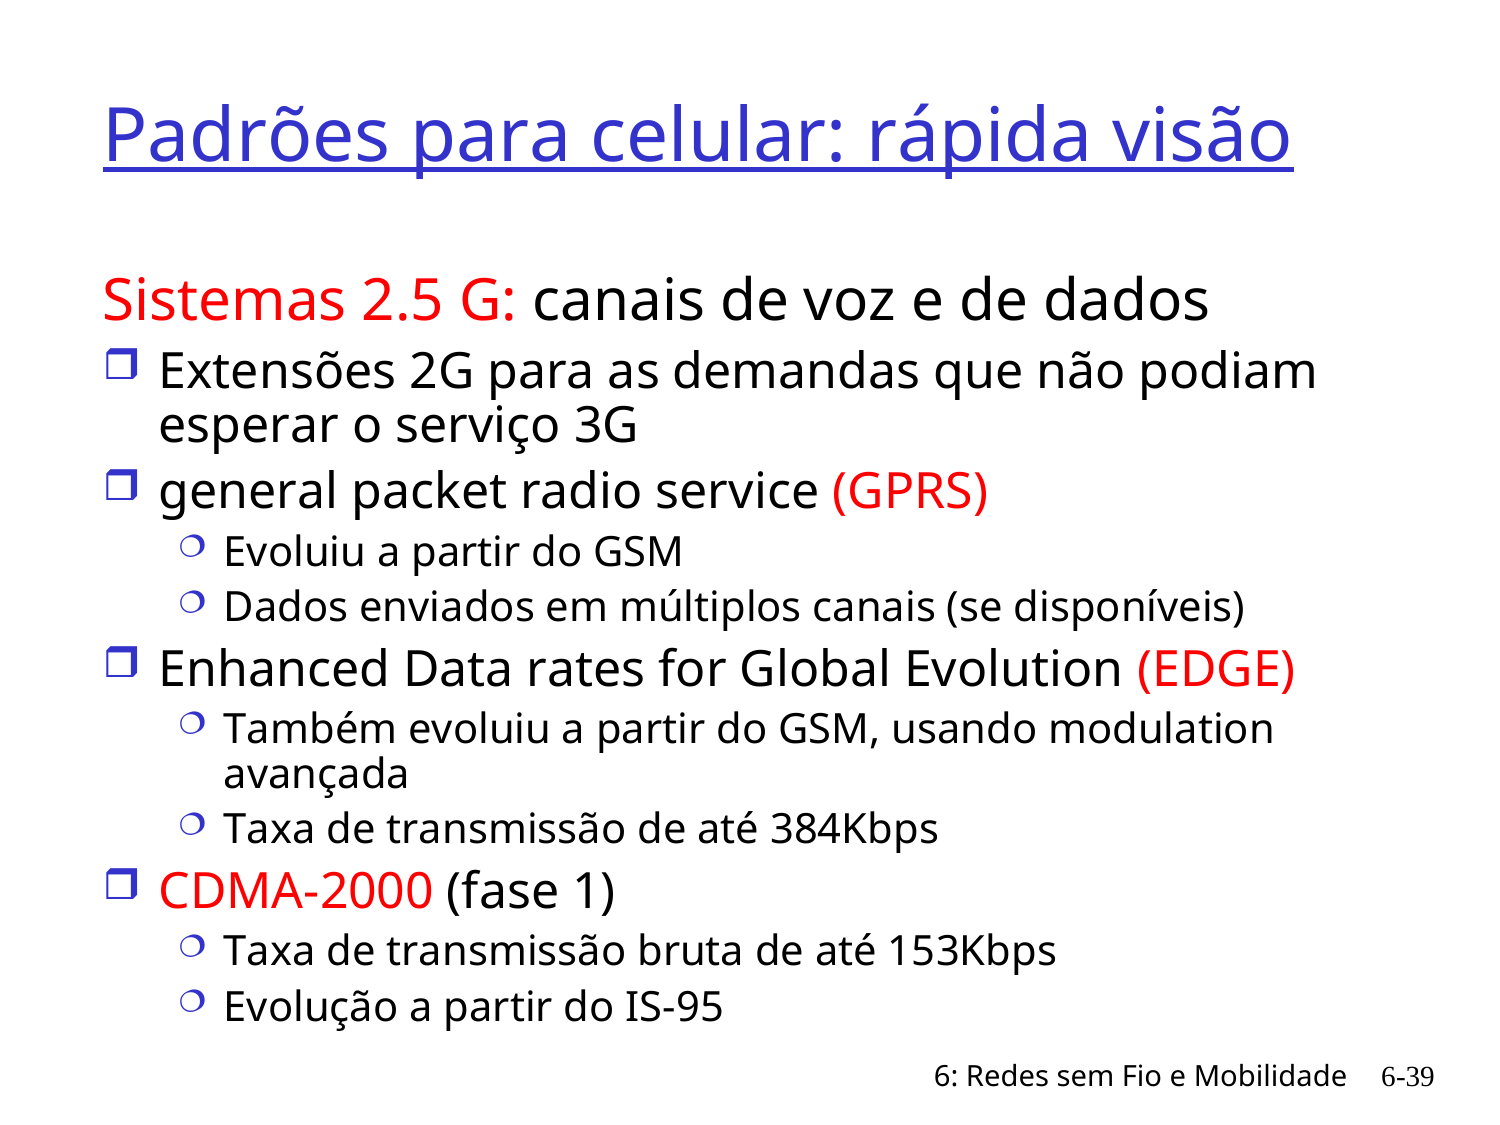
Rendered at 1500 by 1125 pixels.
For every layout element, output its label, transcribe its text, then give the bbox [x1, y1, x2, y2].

text_box Sistemas 2.5 G: canais de voz e de dados Extensões 2G para as demandas que não podiam esperar o serviço 3G general packet radio service (GPRS) Evoluiu a partir do GSM Dados enviados em múltiplos canais (se disponíveis) Enhanced Data rates for Global Evolution (EDGE) Também evoluiu a partir do GSM, usando modulation avançada Taxa de transmissão de até 384Kbps CDMA-2000 (fase 1) Taxa de transmissão bruta de até 153Kbps Evolução a partir do IS-95 [87, 262, 1474, 1048]
text_box Padrões para celular: rápida visão [87, 37, 1363, 225]
text_box 6: Redes sem Fio e Mobilidade [728, 1050, 1339, 1125]
text_box 6-<number> [1339, 1050, 1451, 1125]
